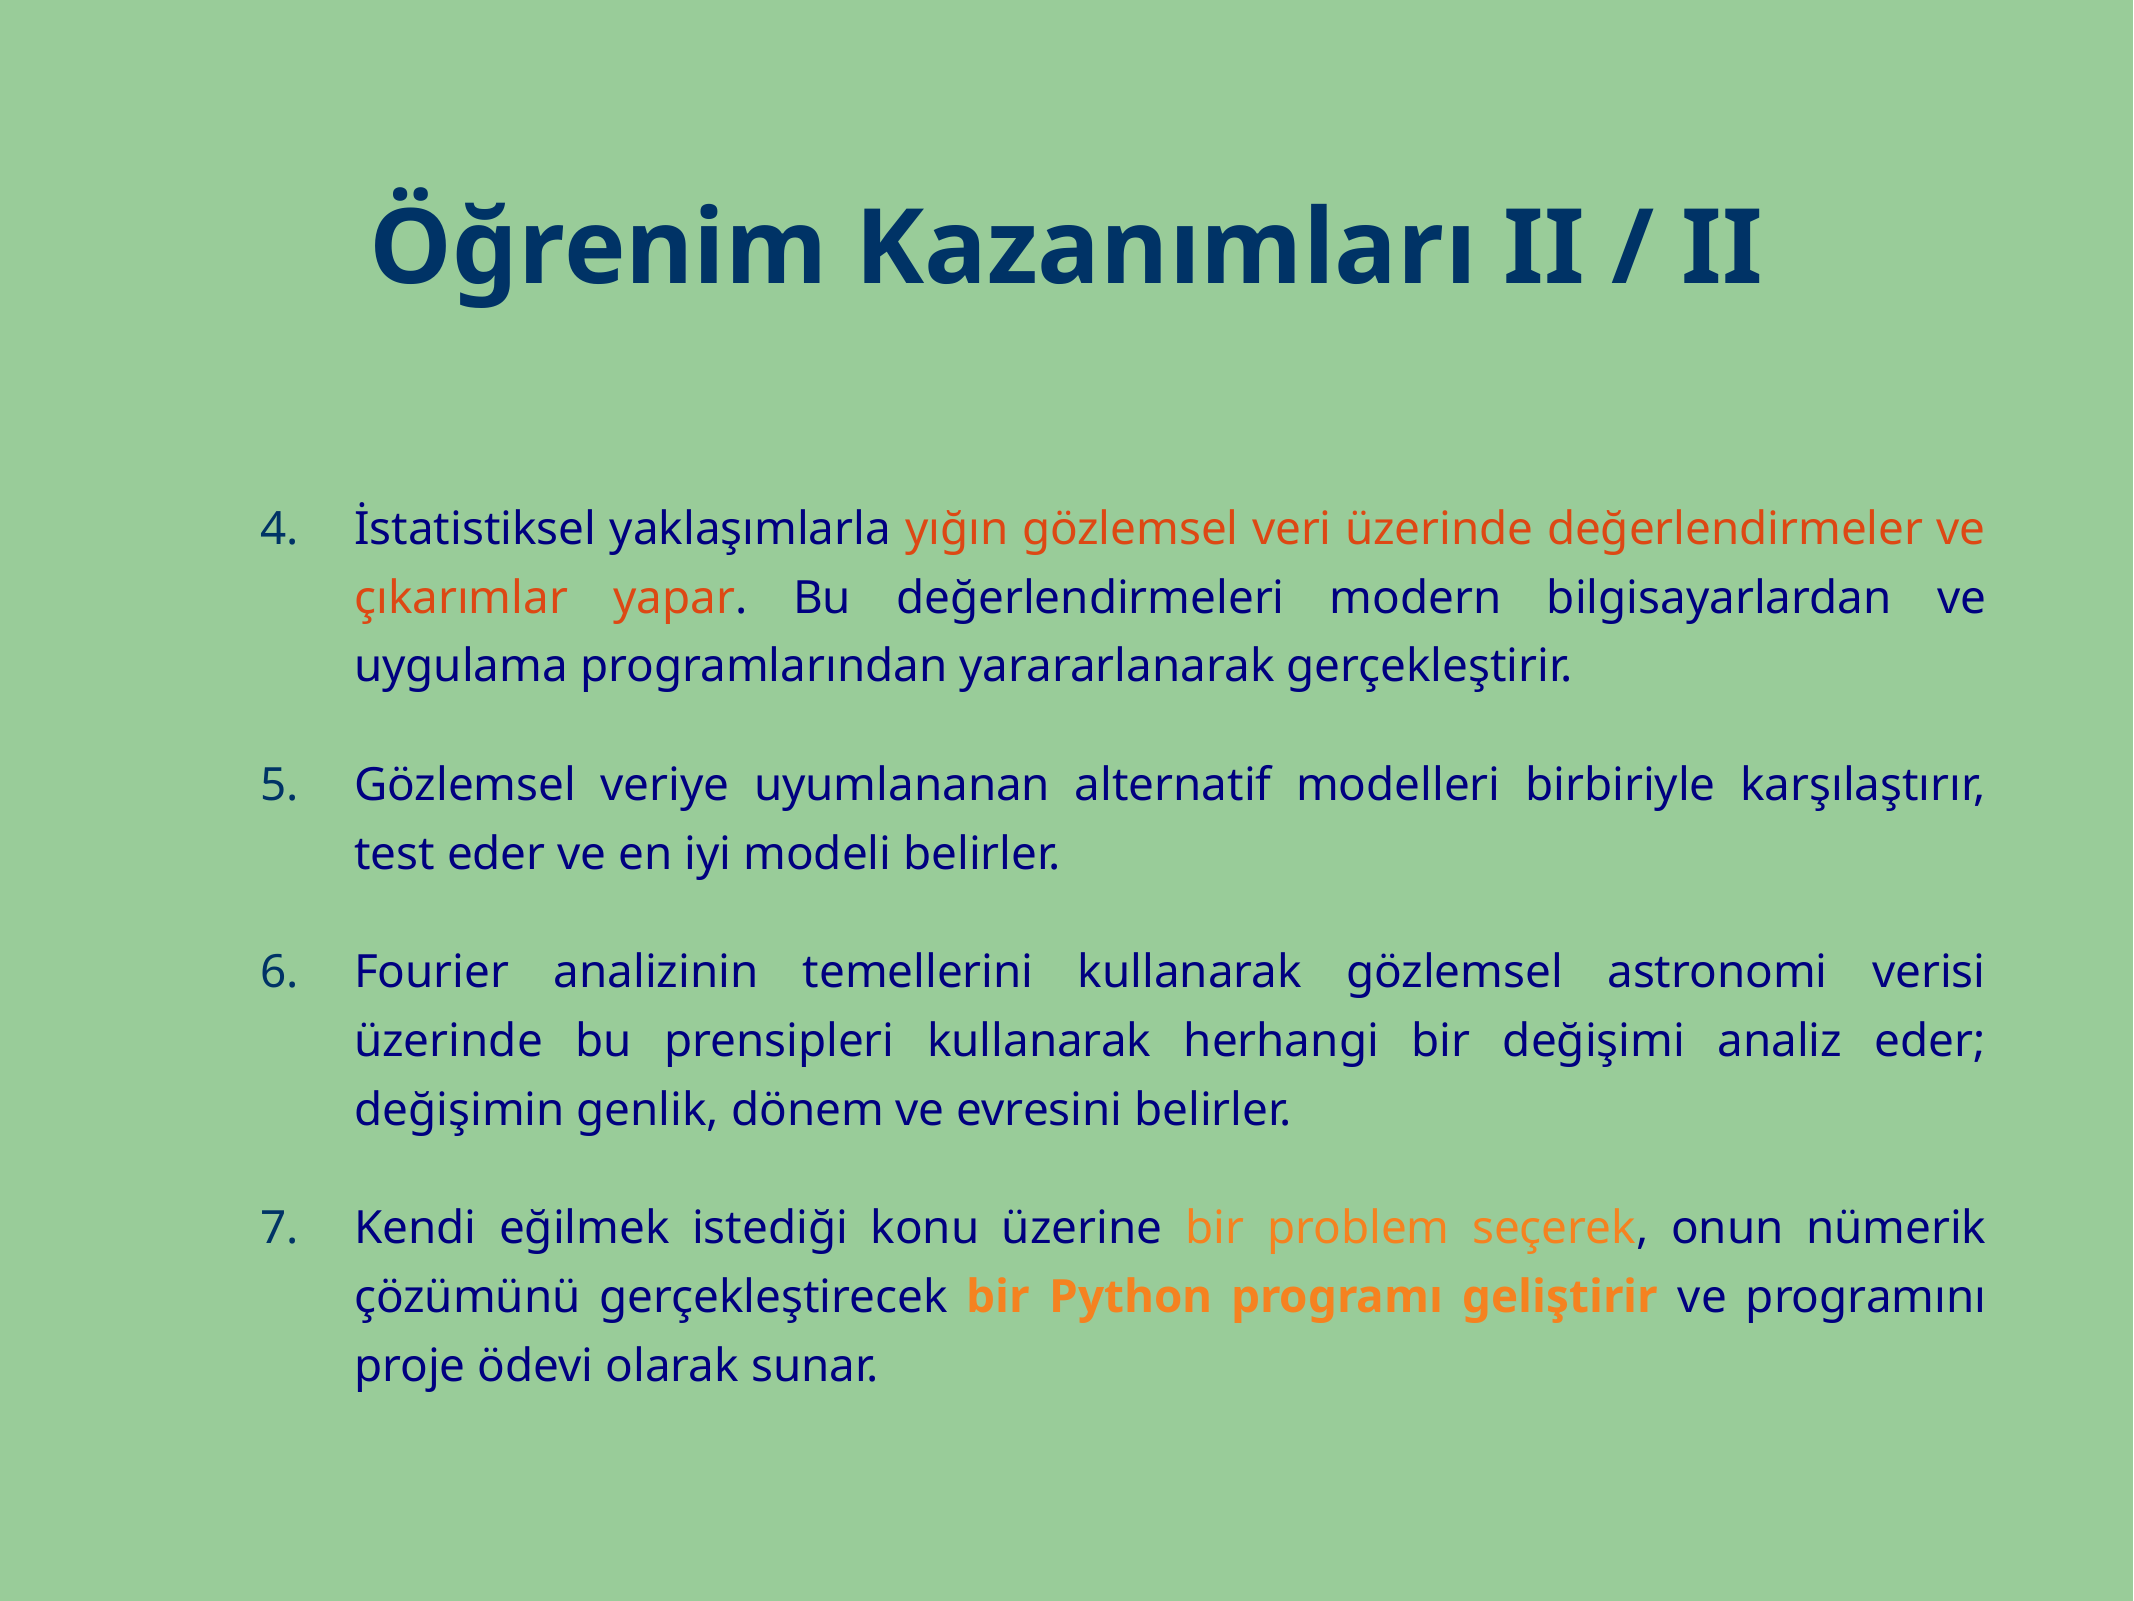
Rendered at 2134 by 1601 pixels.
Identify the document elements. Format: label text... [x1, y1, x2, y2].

list İstatistiksel yaklaşımlarla yığın gözlemsel veri üzerinde değerlendirmeler ve çıkarımlar yapar. Bu değerlendirmeleri modern bilgisayarlardan ve uygulama programlarından yarararlanarak gerçekleştirir. Gözlemsel veriye uyumlananan alternatif modelleri birbiriyle karşılaştırır, test eder ve en iyi modeli belirler. Fourier analizinin temellerini kullanarak gözlemsel astronomi verisi üzerinde bu prensipleri kullanarak herhangi bir değişimi analiz eder; değişimin genlik, dönem ve evresini belirler. Kendi eğilmek istediği konu üzerine bir problem seçerek, onun nümerik çözümünü gerçekleştirecek bir Python programı geliştirir ve programını proje ödevi olarak sunar. [208, 415, 1995, 1460]
title Öğrenim Kazanımları II / II [208, 41, 1925, 415]
